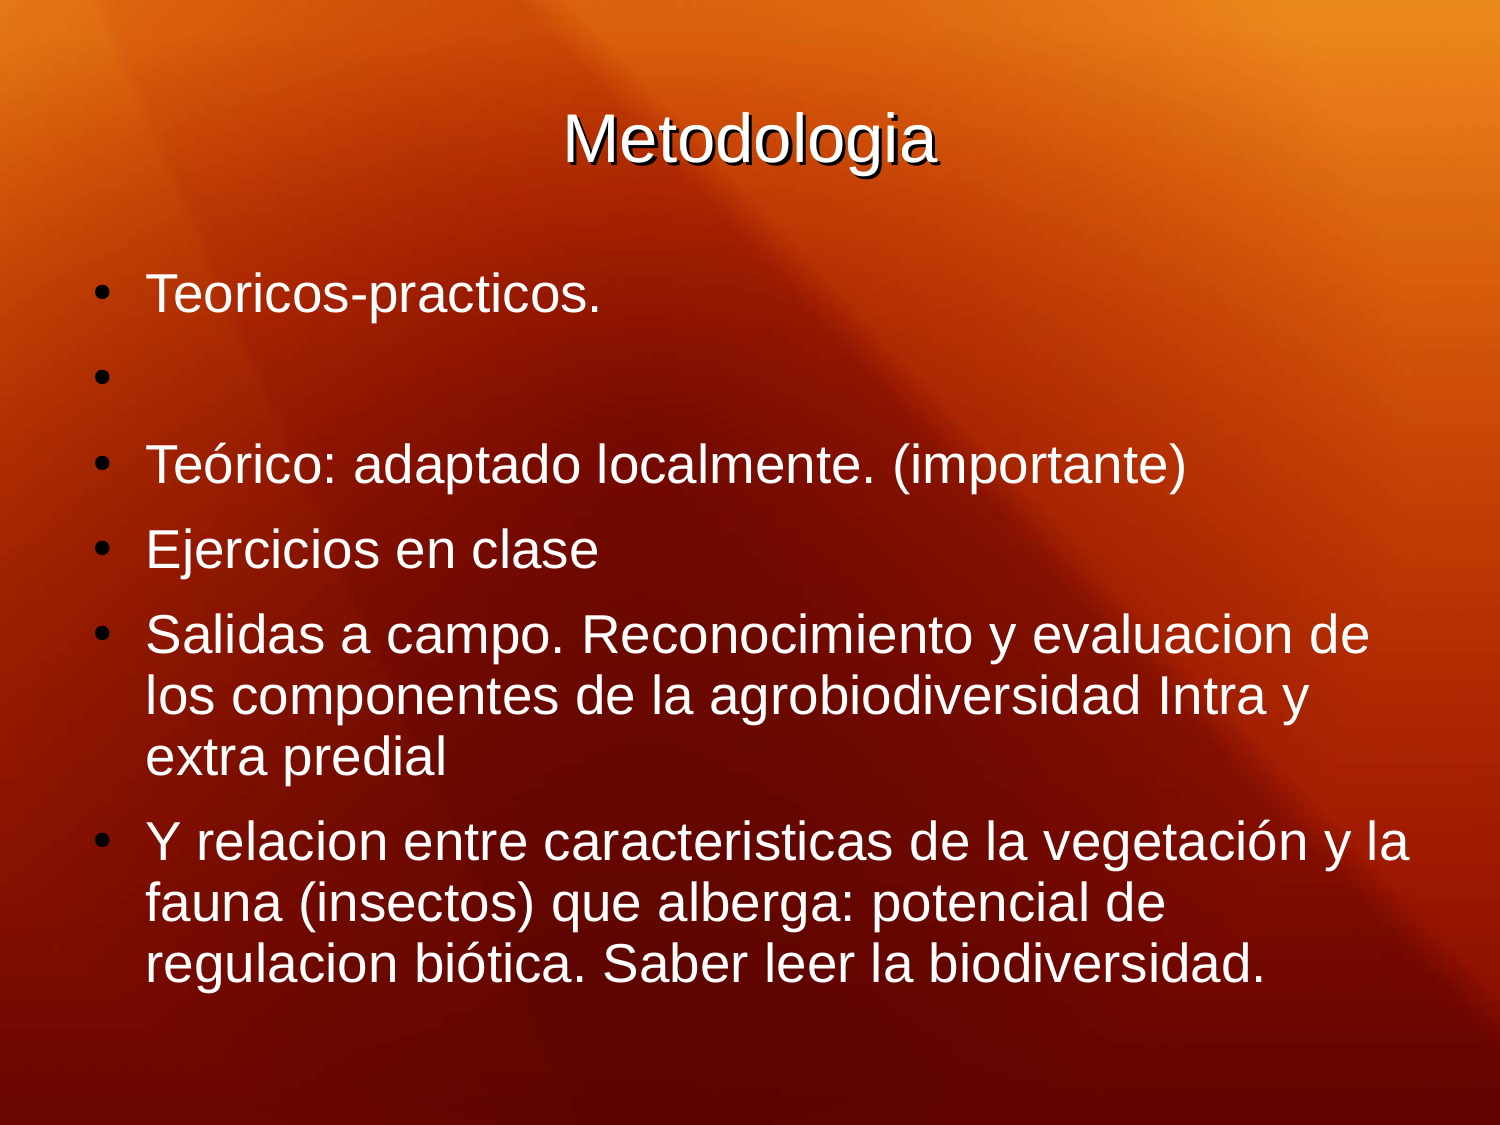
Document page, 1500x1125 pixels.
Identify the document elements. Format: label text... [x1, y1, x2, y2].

list Teoricos-practicos. Teórico: adaptado localmente. (importante) Ejercicios en clase Salidas a campo. Reconocimiento y evaluacion de los componentes de la agrobiodiversidad Intra y extra predial Y relacion entre caracteristicas de la vegetación y la fauna (insectos) que alberga: potencial de regulacion biótica. Saber leer la biodiversidad. [75, 263, 1425, 1006]
title Metodologia [75, 44, 1425, 233]
picture [0, 0, 1500, 1125]
